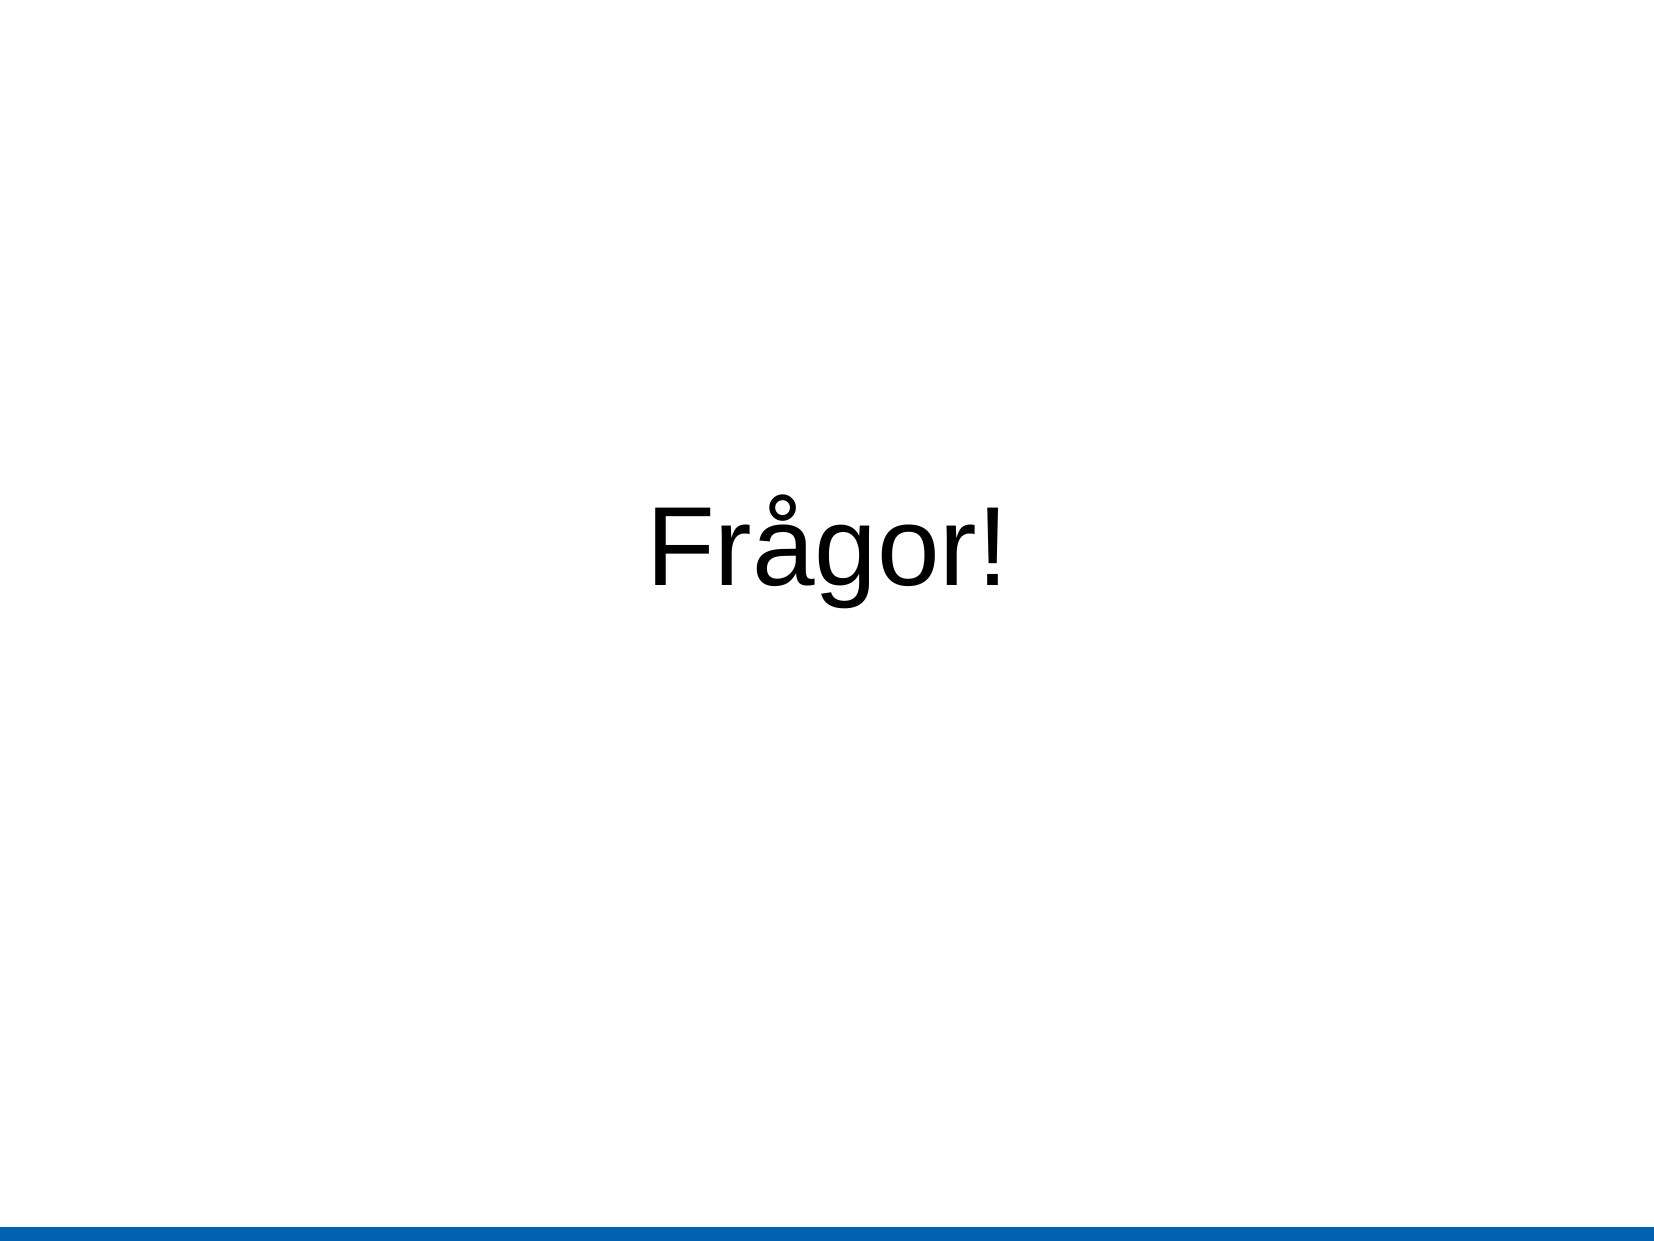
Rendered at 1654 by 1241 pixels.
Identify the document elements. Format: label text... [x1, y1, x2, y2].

title Frågor! [121, 442, 1534, 651]
